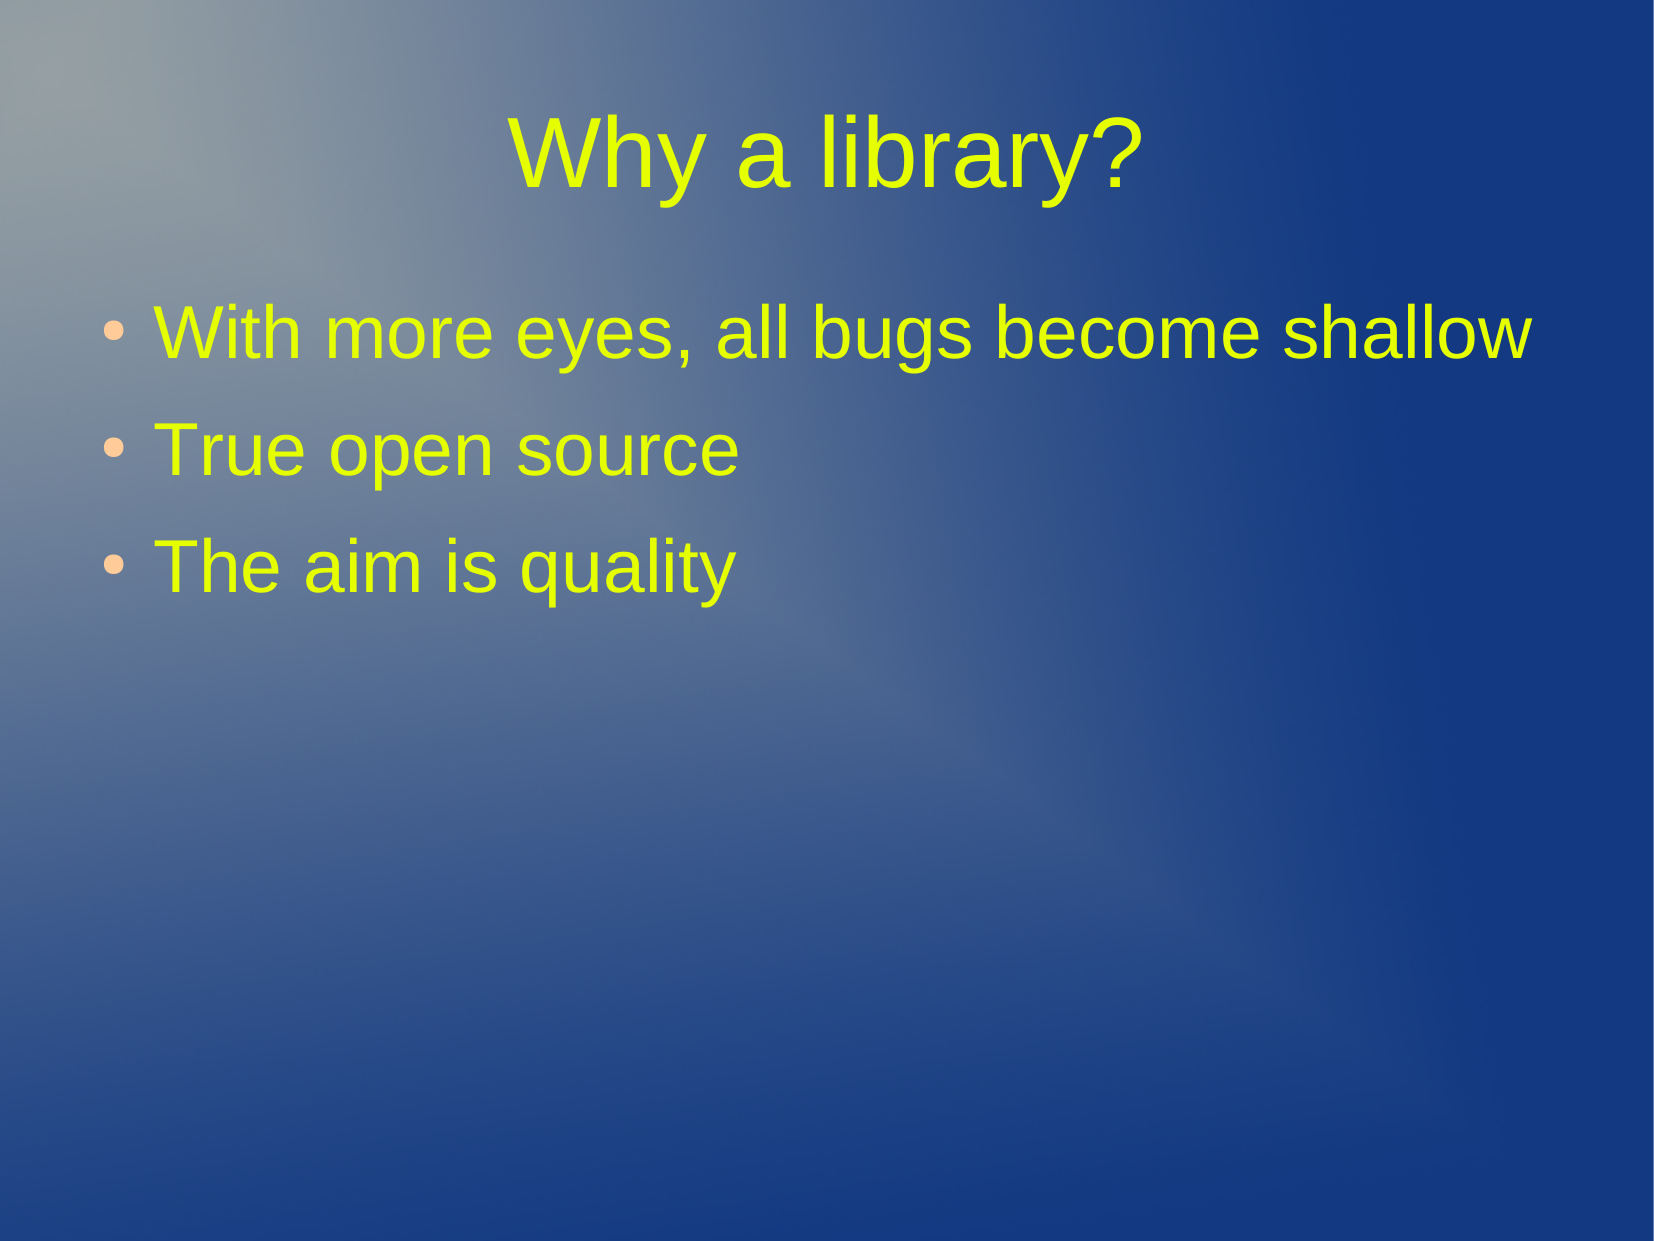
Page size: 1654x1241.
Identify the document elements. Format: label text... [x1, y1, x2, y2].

picture [0, 0, 1654, 1241]
list With more eyes, all bugs become shallow True open source The aim is quality [82, 290, 1571, 1094]
title Why a library? [82, 56, 1571, 250]
